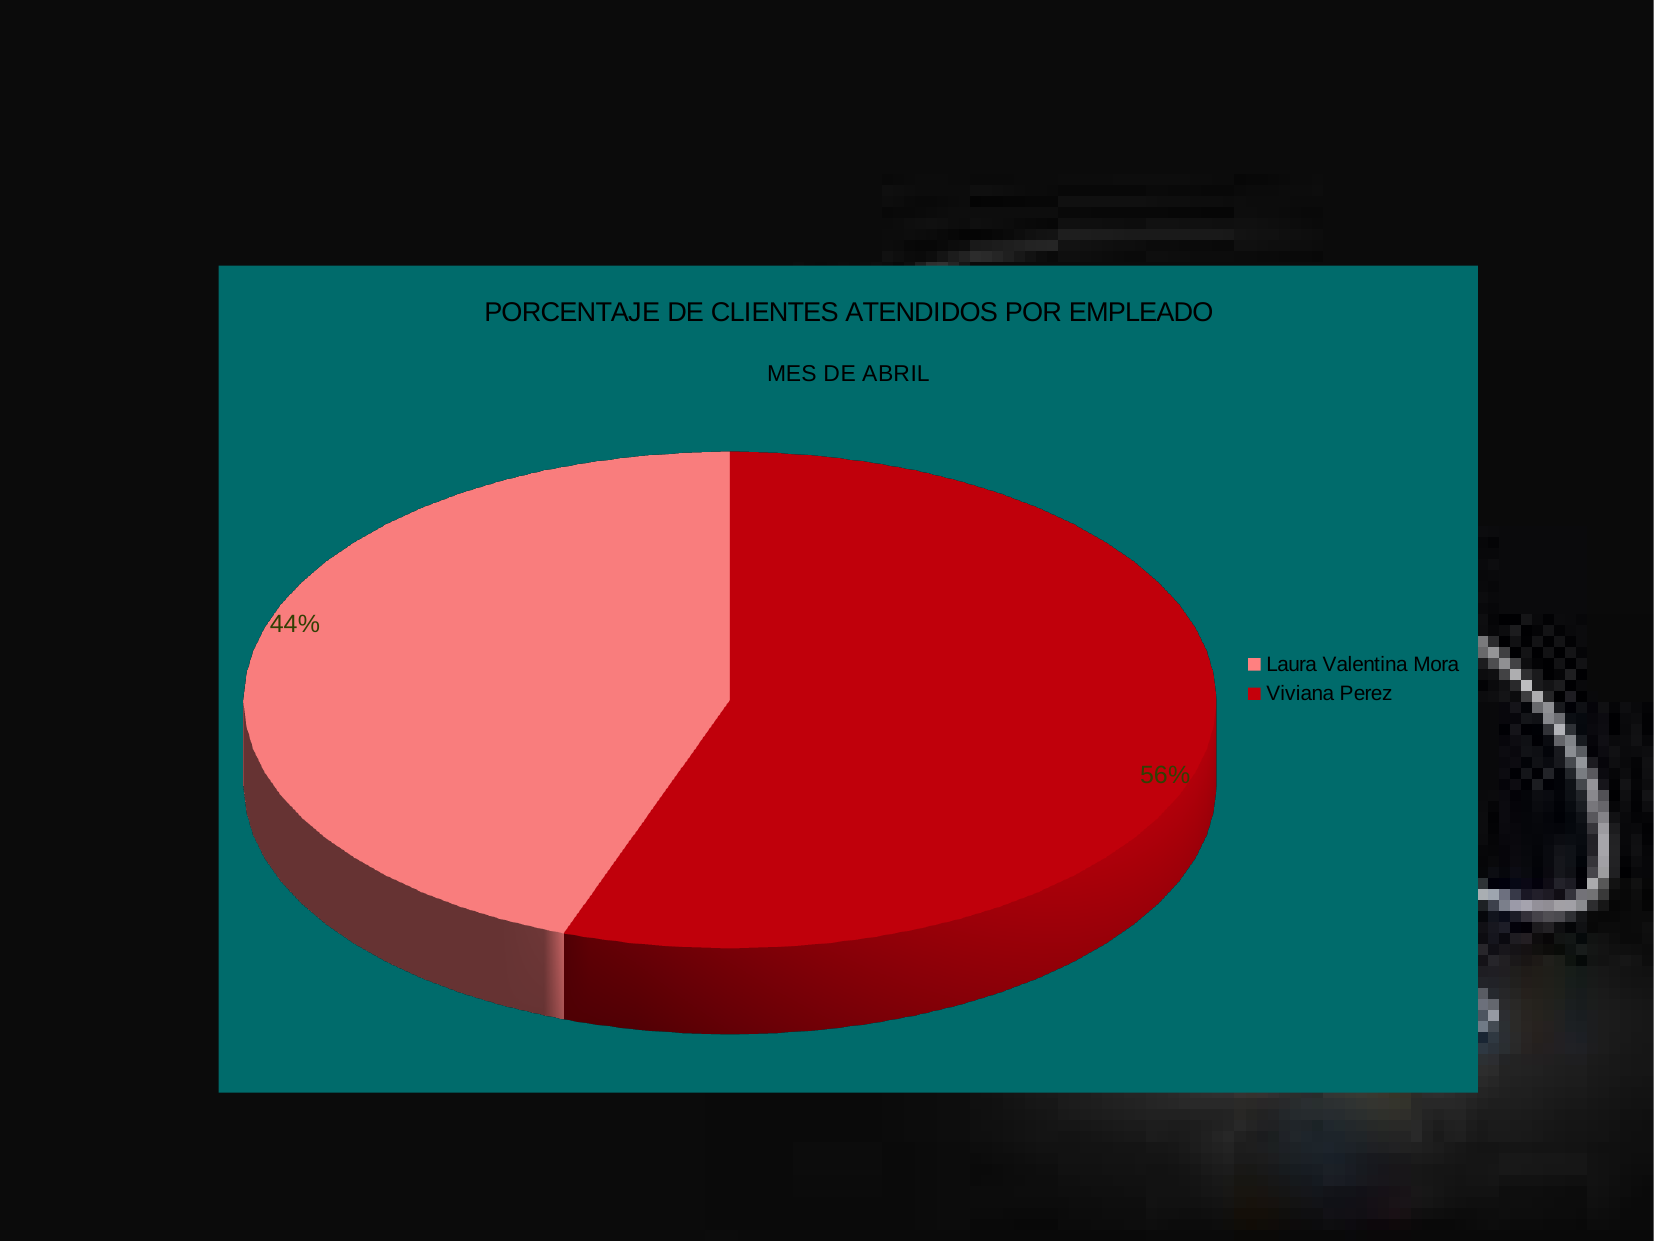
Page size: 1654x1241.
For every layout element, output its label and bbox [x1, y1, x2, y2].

chart [218, 265, 1478, 1093]
picture [0, 0, 1654, 1241]
